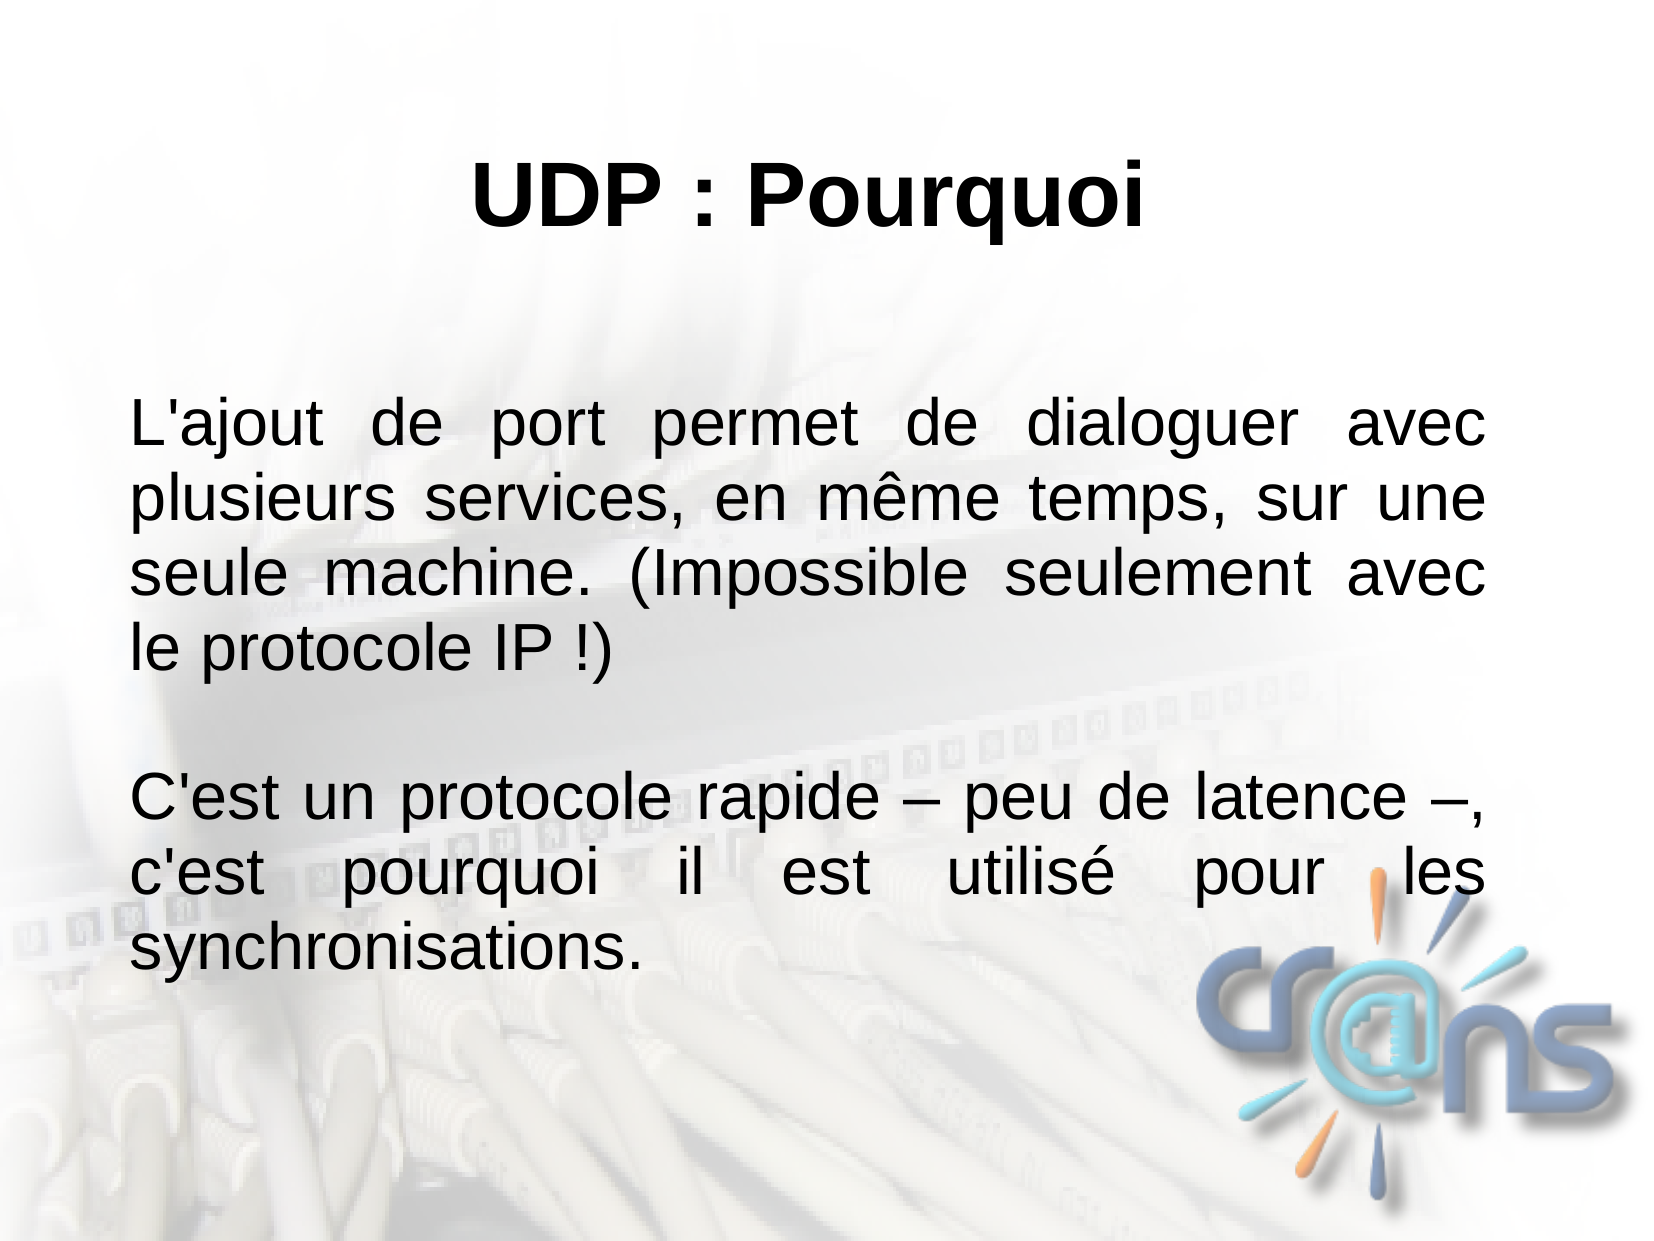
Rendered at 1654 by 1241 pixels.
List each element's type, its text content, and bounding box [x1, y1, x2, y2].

picture [0, 0, 1654, 1241]
title UDP : Pourquoi [82, 90, 1536, 298]
subtitle L'ajout de port permet de dialoguer avec plusieurs services, en même temps, sur une seule machine. (Impossible seulement avec le protocole IP !) C'est un protocole rapide – peu de latence –, c'est pourquoi il est utilisé pour les synchronisations. [129, 324, 1489, 1045]
